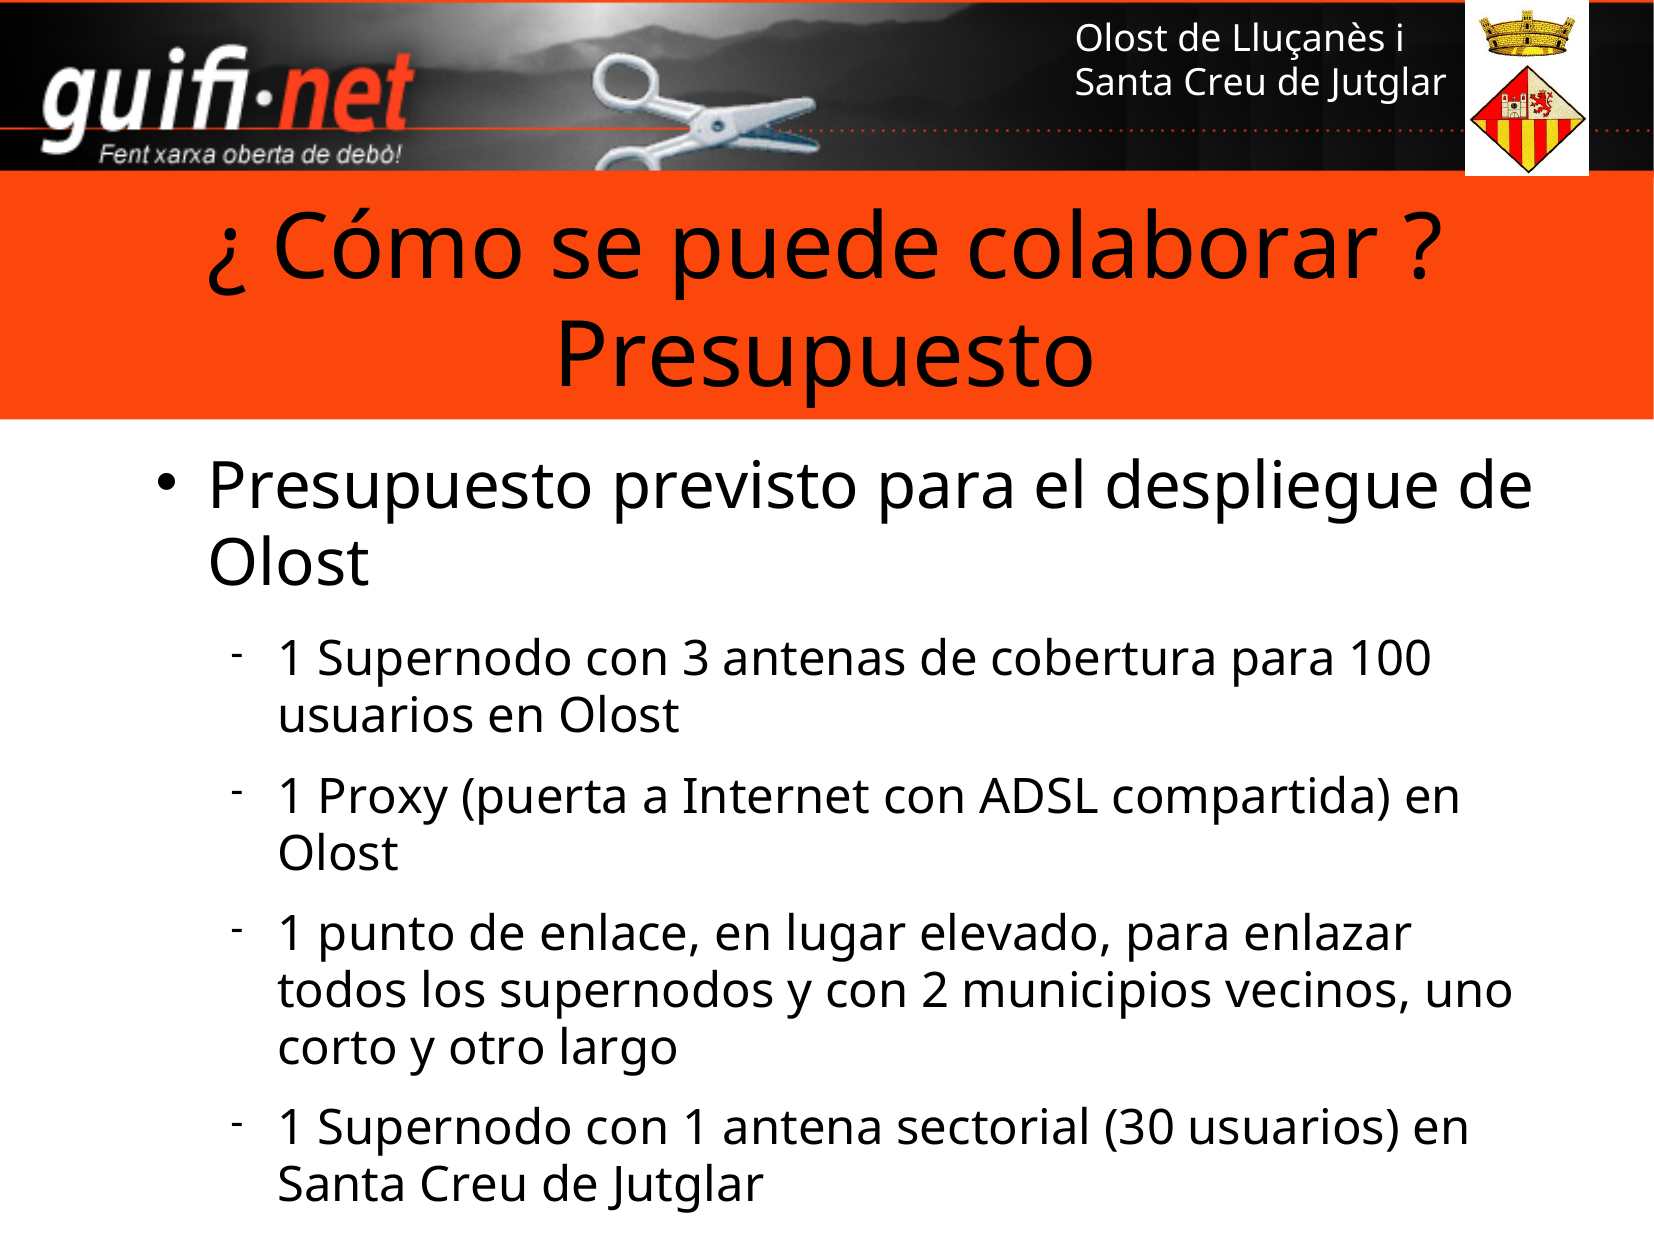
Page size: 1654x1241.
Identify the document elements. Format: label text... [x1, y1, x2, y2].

picture [0, 0, 1654, 176]
list Presupuesto previsto para el despliegue de Olost 1 Supernodo con 3 antenas de cobertura para 100 usuarios en Olost 1 Proxy (puerta a Internet con ADSL compartida) en Olost 1 punto de enlace, en lugar elevado, para enlazar todos los supernodos y con 2 municipios vecinos, uno corto y otro largo 1 Supernodo con 1 antena sectorial (30 usuarios) en Santa Creu de Jutglar TOTAL Previso: 4.162€, más detalles en: http://guifi.net/ca/node/4889 [138, 445, 1551, 1241]
title ¿ Cómo se puede colaborar ? Presupuesto [119, 189, 1532, 409]
